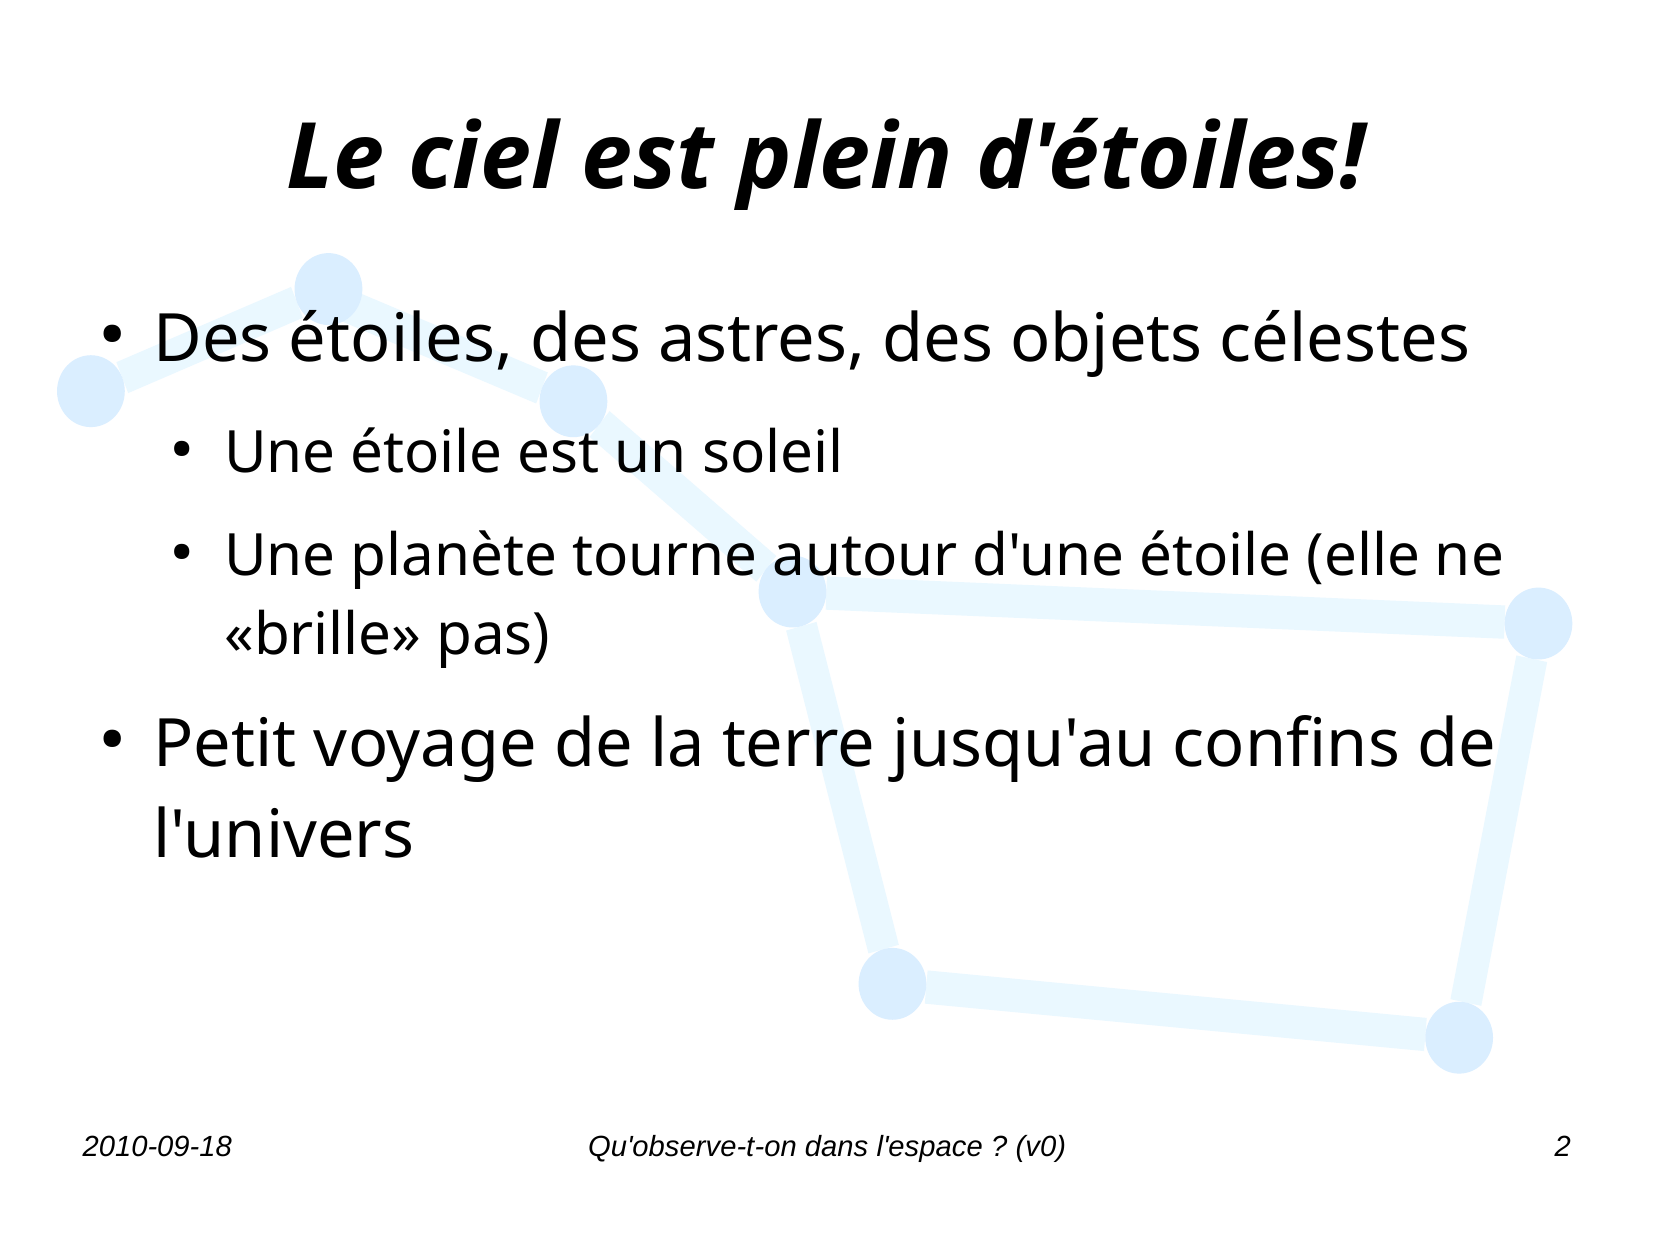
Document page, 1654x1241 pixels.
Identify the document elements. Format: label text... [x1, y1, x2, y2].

list Des étoiles, des astres, des objets célestes Une étoile est un soleil Une planète tourne autour d'une étoile (elle ne «brille» pas) Petit voyage de la terre jusqu'au confins de l'univers [82, 290, 1571, 1109]
title Le ciel est plein d'étoiles! [82, 23, 1571, 283]
